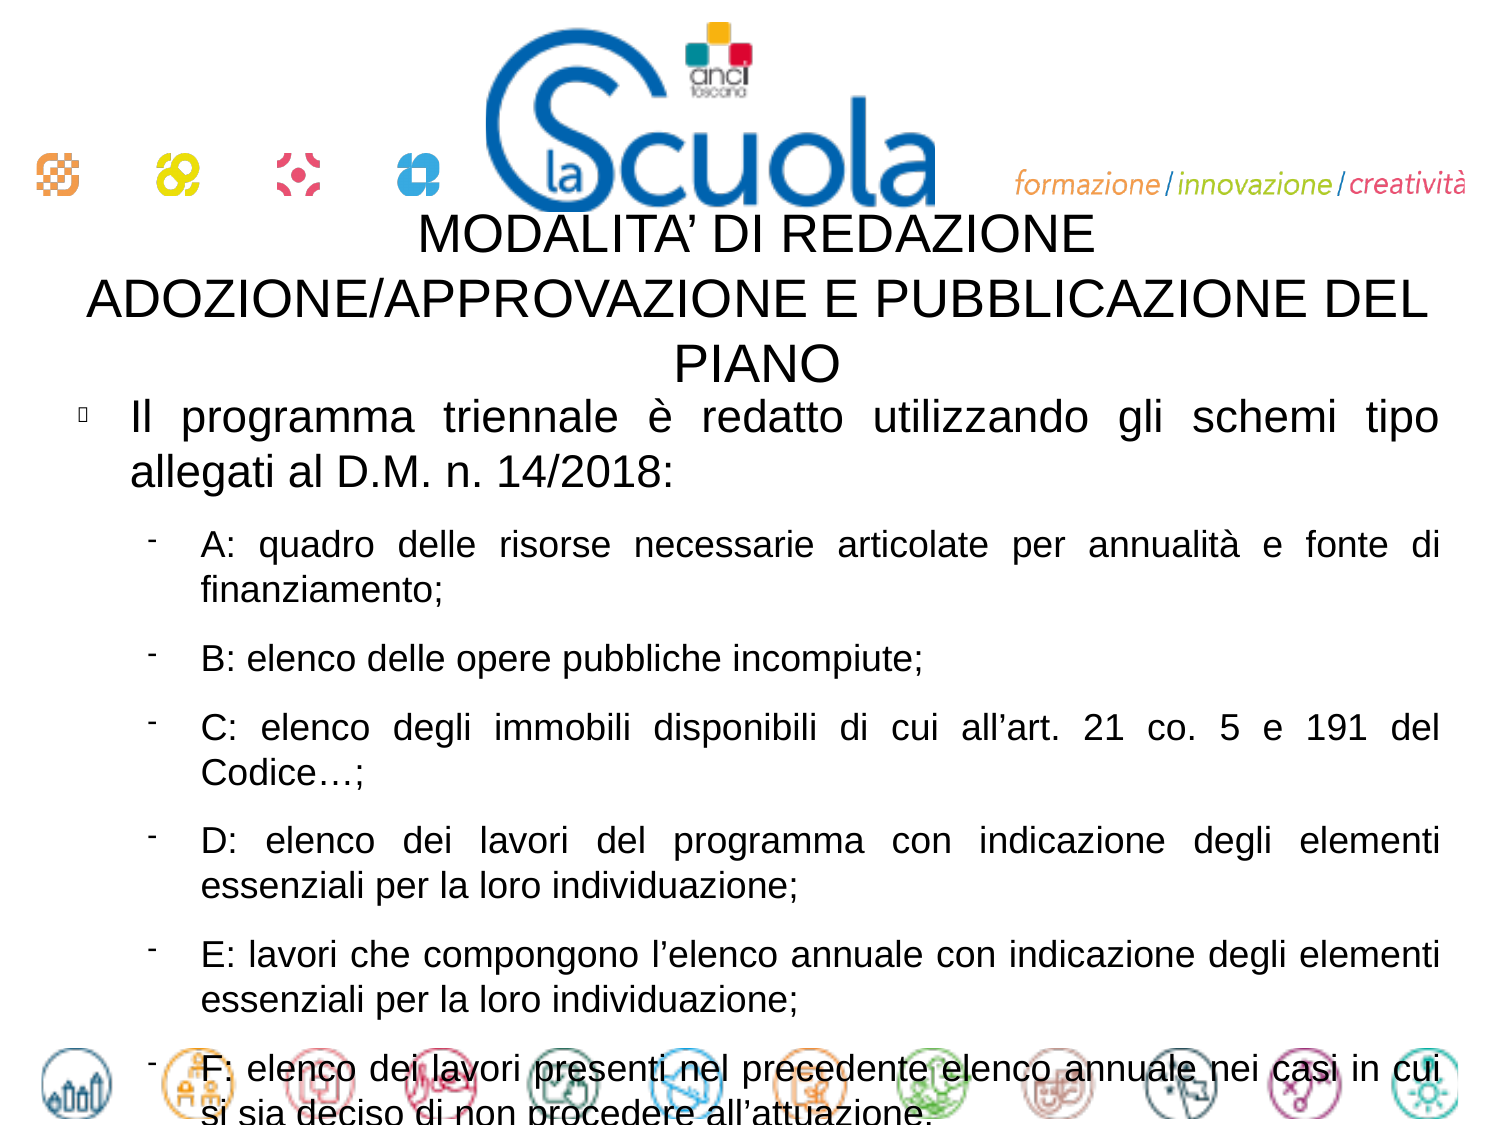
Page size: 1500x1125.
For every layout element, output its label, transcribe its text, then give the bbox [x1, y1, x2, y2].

text_box MODALITA’ DI REDAZIONE ADOZIONE/APPROVAZIONE E PUBBLICAZIONE DEL PIANO [82, 201, 1433, 386]
text_box Il programma triennale è redatto utilizzando gli schemi tipo allegati al D.M. n. 14/2018: A: quadro delle risorse necessarie articolate per annualità e fonte di finanziamento; B: elenco delle opere pubbliche incompiute; C: elenco degli immobili disponibili di cui all’art. 21 co. 5 e 191 del Codice…; D: elenco dei lavori del programma con indicazione degli elementi essenziali per la loro individuazione; E: lavori che compongono l’elenco annuale con indicazione degli elementi essenziali per la loro individuazione; F: elenco dei lavori presenti nel precedente elenco annuale nei casi in cui si sia deciso di non procedere all’attuazione. [58, 386, 1441, 1040]
